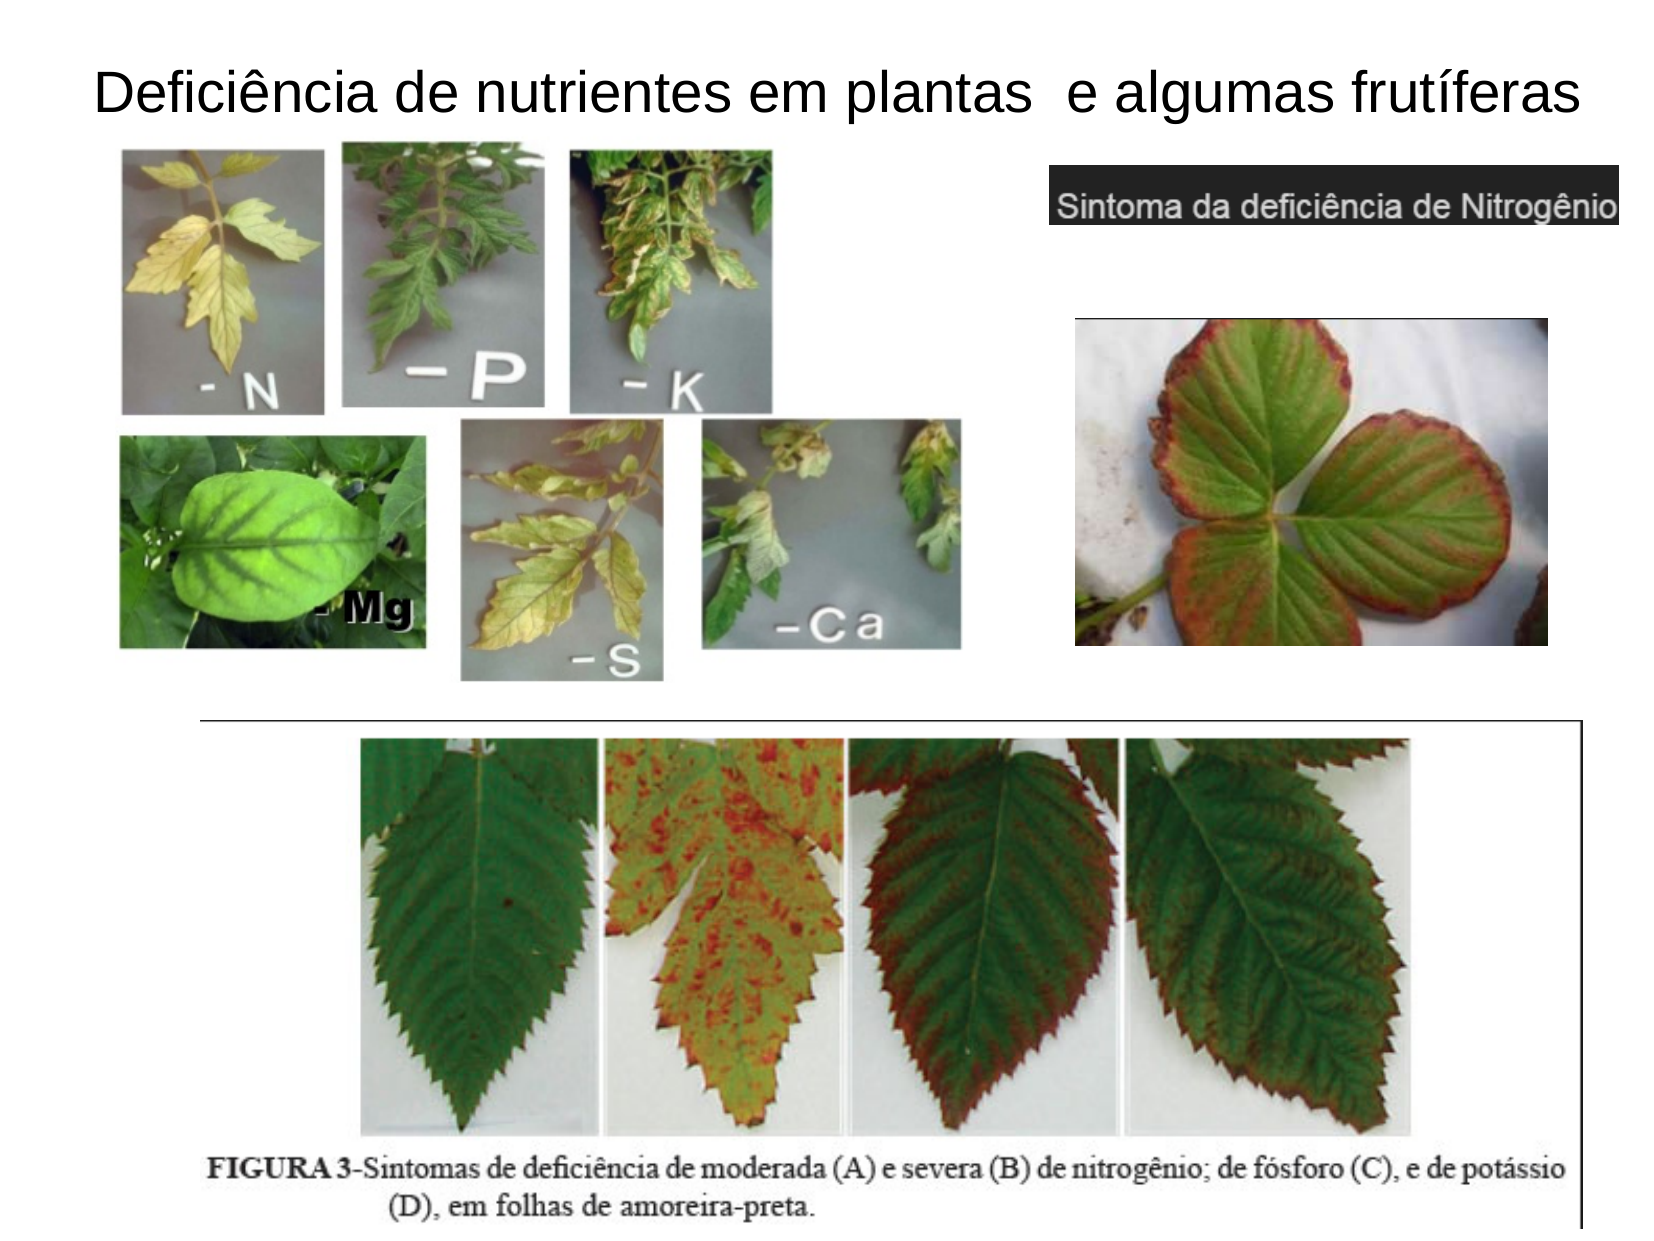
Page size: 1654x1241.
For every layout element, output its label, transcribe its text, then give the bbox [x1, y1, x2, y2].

picture [1075, 318, 1548, 646]
picture [1049, 165, 1619, 225]
title Deficiência de nutrientes em plantas e algumas frutíferas [82, 30, 1595, 154]
picture [200, 720, 1583, 1229]
picture [115, 129, 969, 684]
